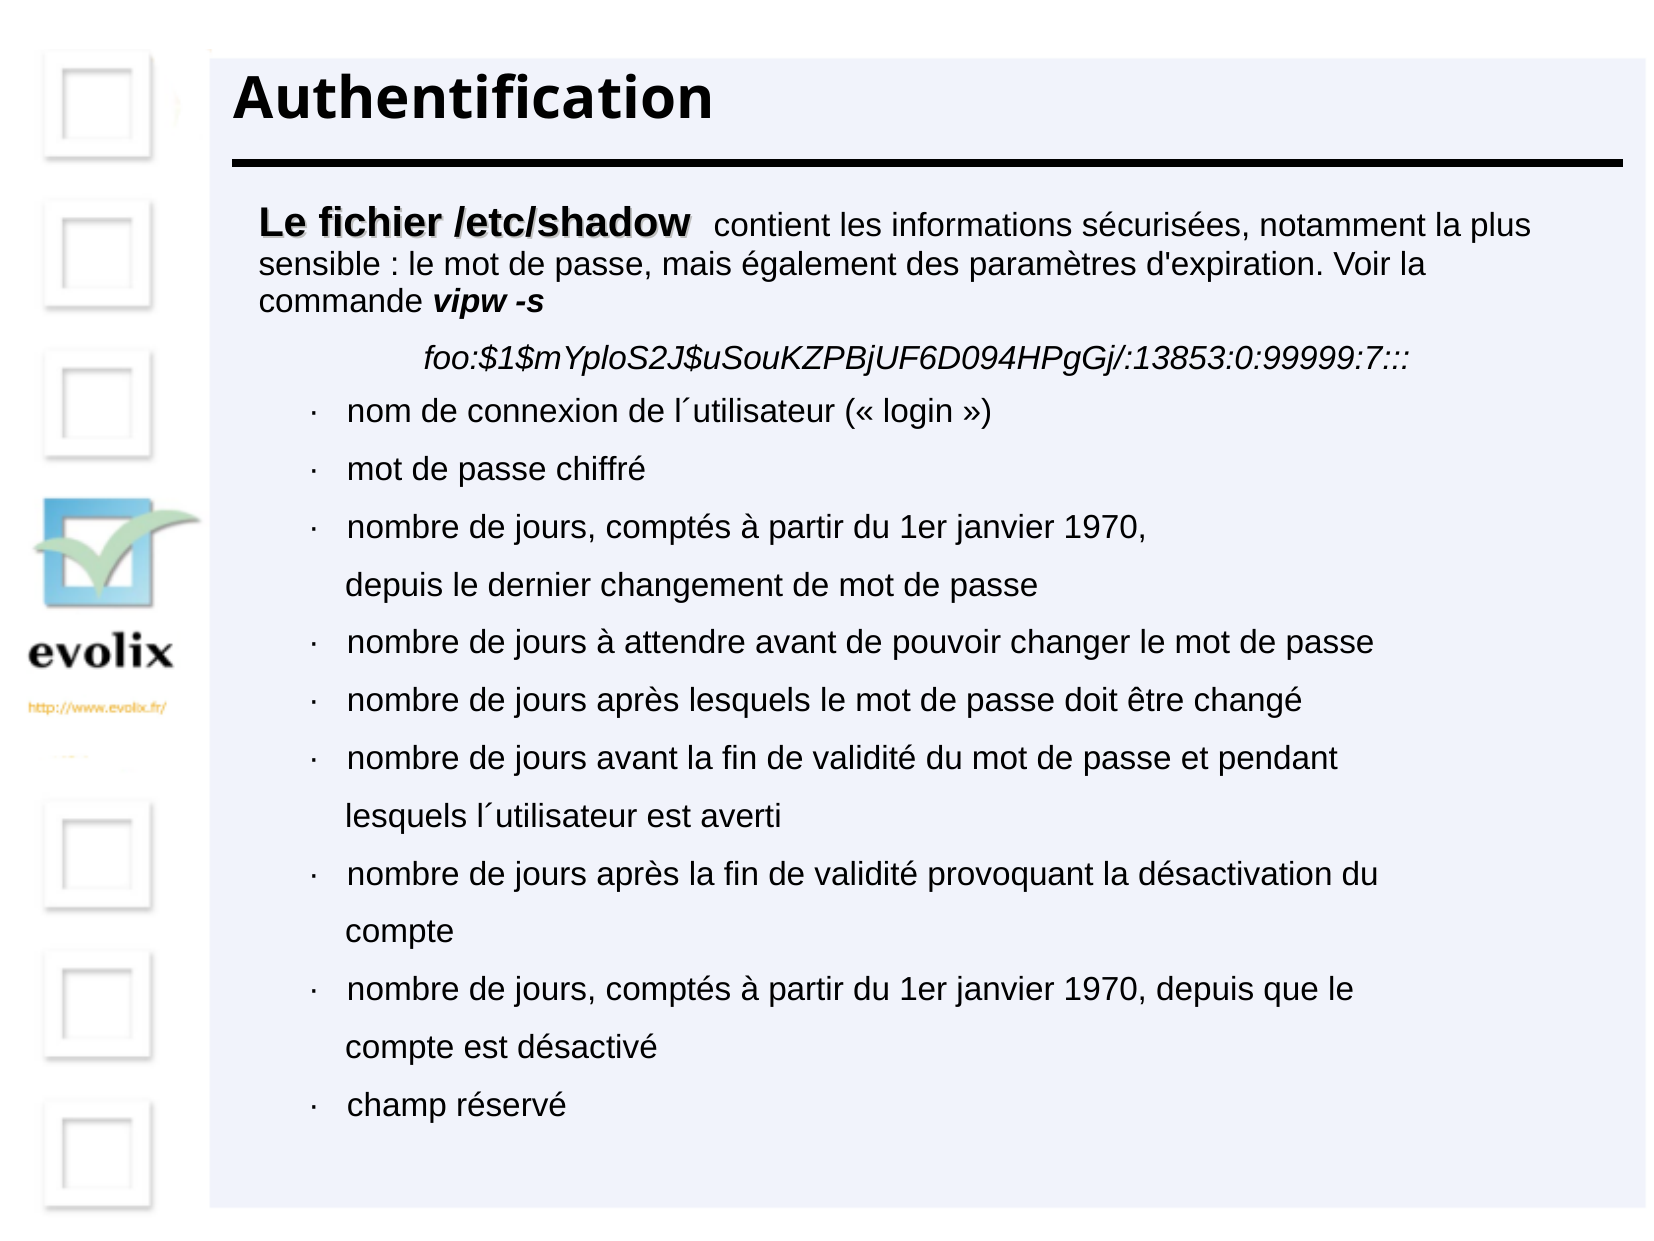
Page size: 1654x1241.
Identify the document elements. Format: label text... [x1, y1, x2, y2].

title Authentification [233, 0, 1448, 211]
text_box · nom de connexion de l´utilisateur (« login ») · mot de passe chiffré · nombre de jours, comptés à partir du 1er janvier 1970, depuis le dernier changement de mot de passe · nombre de jours à attendre avant de pouvoir changer le mot de passe · nombre de jours après lesquels le mot de passe doit être changé · nombre de jours avant la fin de validité du mot de passe et pendant lesquels l´utilisateur est averti · nombre de jours après la fin de validité provoquant la désactivation du compte · nombre de jours, comptés à partir du 1er janvier 1970, depuis que le compte est désactivé · champ réservé [228, 269, 1654, 1131]
picture [1448, 49, 1654, 269]
text_box Le fichier /etc/shadow contient les informations sécurisées, notamment la plus sensible : le mot de passe, mais également des paramètres d'expiration. Voir la commande vipw -s foo:$1$mYploS2J$uSouKZPBjUF6D094HPgGj/:13853:0:99999:7::: [243, 191, 1592, 385]
picture [0, 49, 1654, 1218]
